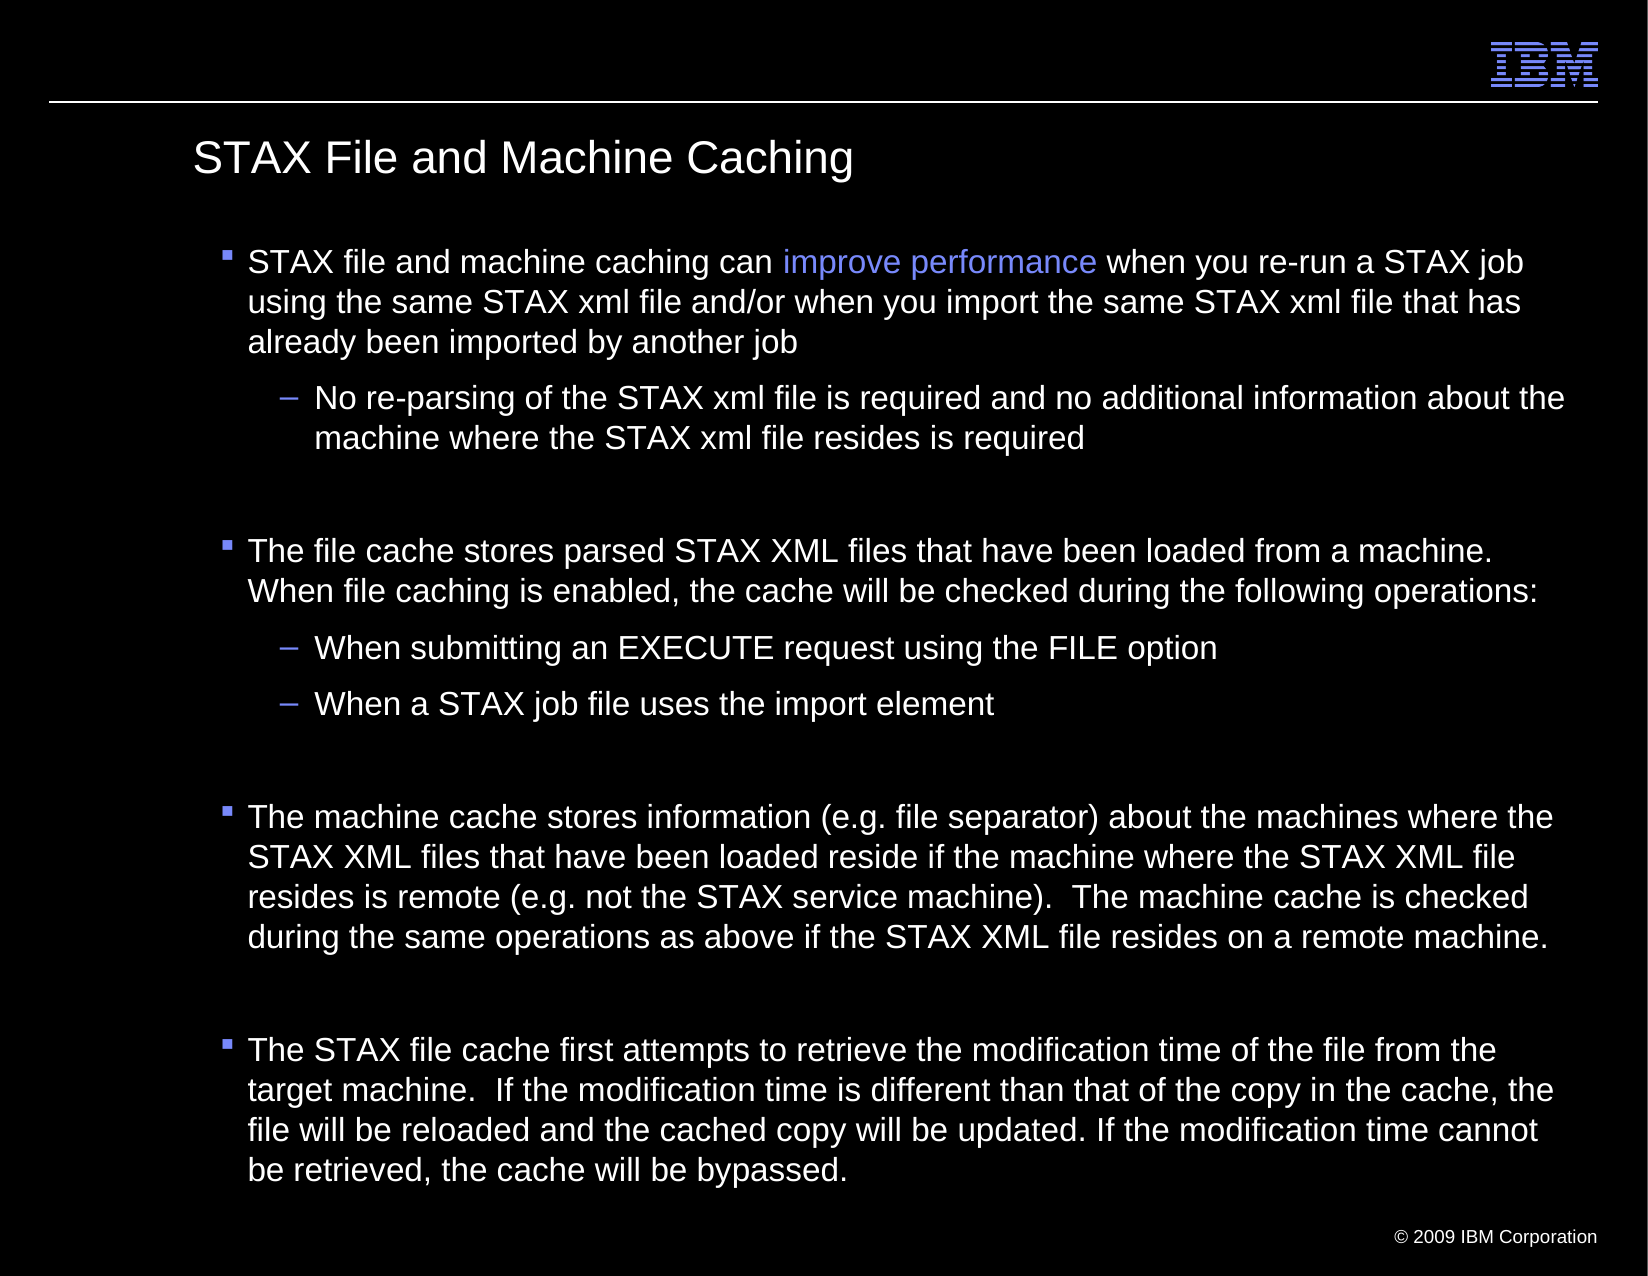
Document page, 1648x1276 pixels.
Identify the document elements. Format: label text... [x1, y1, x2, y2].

text_box STAX file and machine caching can improve performance when you re-run a STAX job using the same STAX xml file and/or when you import the same STAX xml file that has already been imported by another job No re-parsing of the STAX xml file is required and no additional information about the machine where the STAX xml file resides is required The file cache stores parsed STAX XML files that have been loaded from a machine. When file caching is enabled, the cache will be checked during the following operations: When submitting an EXECUTE request using the FILE option When a STAX job file uses the import element The machine cache stores information (e.g. file separator) about the machines where the STAX XML files that have been loaded reside if the machine where the STAX XML file resides is remote (e.g. not the STAX service machine). The machine cache is checked during the same operations as above if the STAX XML file resides on a remote machine. The STAX file cache first attempts to retrieve the modification time of the file from the target machine. If the modification time is different than that of the copy in the cache, the file will be reloaded and the cached copy will be updated. If the modification time cannot be retrieved, the cache will be bypassed. [219, 240, 1570, 1189]
picture [1491, 42, 1598, 87]
title STAX File and Machine Caching [175, 125, 1648, 219]
